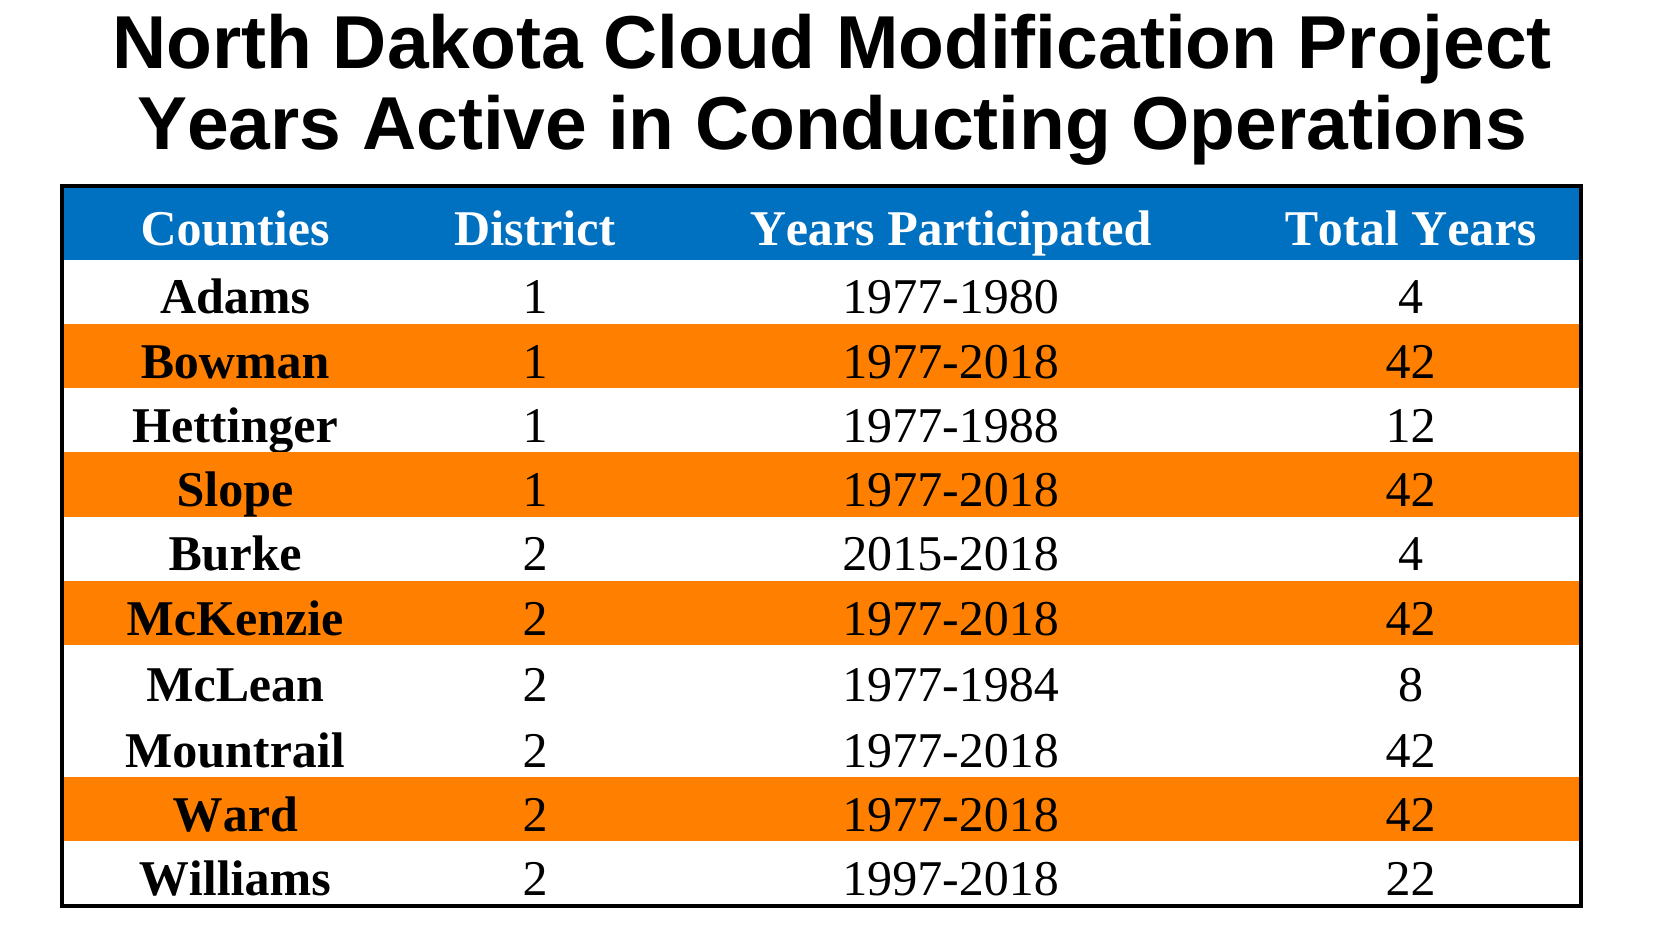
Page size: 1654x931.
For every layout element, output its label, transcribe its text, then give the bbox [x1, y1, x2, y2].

table_cell 1 [409, 388, 661, 452]
table_cell McLean [64, 645, 409, 713]
table_cell 1977-1984 [661, 645, 1240, 713]
table_cell McKenzie [64, 581, 409, 645]
table_header Years Participated [661, 188, 1240, 260]
table_cell 22 [1240, 841, 1579, 904]
table_cell Slope [253, 485, 262, 504]
table_cell Bowman [64, 324, 409, 388]
table_cell 8 [1240, 645, 1579, 713]
table_cell 2 [409, 713, 661, 777]
table_cell 42 [1240, 581, 1579, 645]
table_cell Slope [64, 452, 409, 517]
table_cell Mountrail [64, 713, 409, 777]
table_header District [409, 188, 661, 260]
table_cell 2 [409, 841, 661, 904]
table_cell Williams [64, 841, 409, 904]
table_cell 42 [1240, 452, 1579, 517]
table_cell 2 [409, 581, 661, 645]
table_cell 2015-2018 [661, 517, 1240, 581]
table_cell 1 [409, 260, 661, 324]
table_cell Adams [64, 260, 409, 324]
title North Dakota Cloud Modification Project Years Active in Conducting Operations [6, 0, 1654, 170]
table_cell Hettinger [64, 388, 409, 452]
table_cell Ward [64, 777, 409, 841]
table_cell Burke [64, 517, 409, 581]
table_cell 2 [409, 645, 661, 713]
table_cell 1 [409, 452, 661, 517]
table_cell 12 [1240, 388, 1579, 452]
table_cell 1977-2018 [661, 452, 1240, 517]
table_header Counties [64, 188, 409, 260]
table_cell 42 [1240, 324, 1579, 388]
table_cell 1977-2018 [661, 713, 1240, 777]
table_cell 1997-2018 [661, 841, 1240, 904]
table_cell 1977-1988 [661, 388, 1240, 452]
table_cell 1977-1980 [661, 260, 1240, 324]
table_cell 42 [1240, 713, 1579, 777]
table_cell 2 [409, 517, 661, 581]
table_cell 1977-2018 [661, 777, 1240, 841]
table_cell 1 [409, 324, 661, 388]
table_cell 4 [1240, 260, 1579, 324]
table_cell 4 [1240, 517, 1579, 581]
table_cell 1977-2018 [661, 581, 1240, 645]
table_cell 1977-2018 [661, 324, 1240, 388]
table_cell 2 [409, 777, 661, 841]
table_cell 42 [1240, 777, 1579, 841]
table_header Total Years [1240, 188, 1579, 260]
